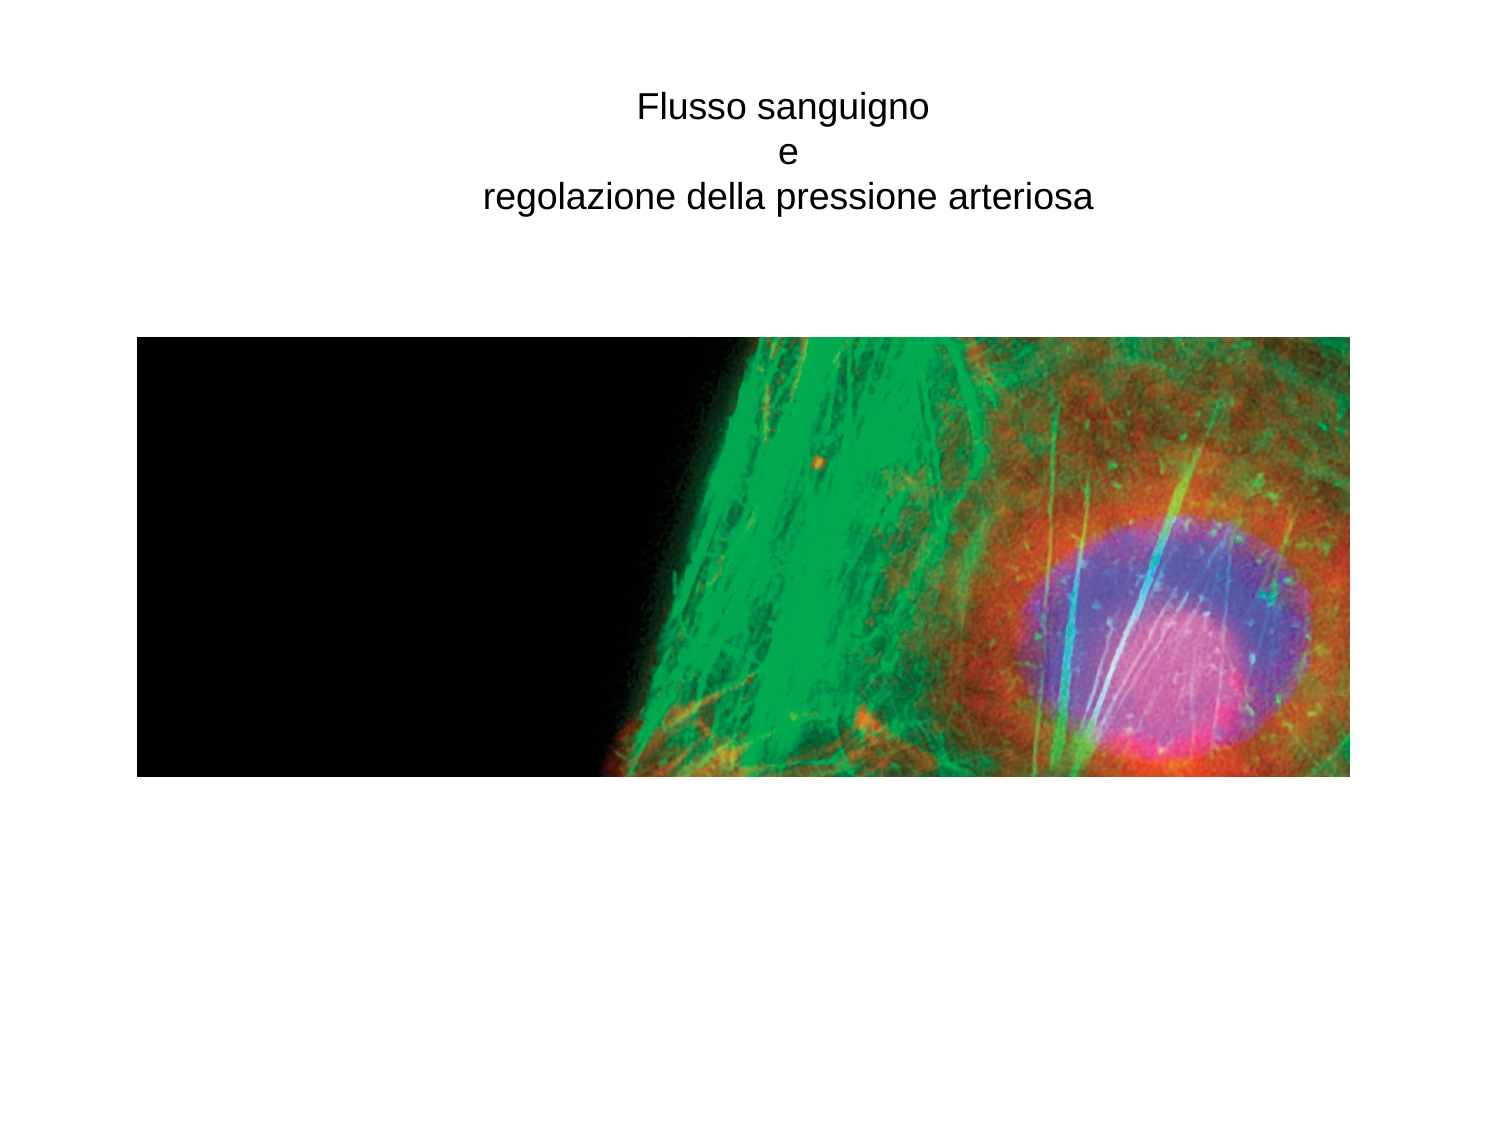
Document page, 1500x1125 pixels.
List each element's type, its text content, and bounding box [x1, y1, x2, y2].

picture [137, 337, 1350, 777]
text_box Flusso sanguigno e regolazione della pressione arteriosa [468, 74, 1109, 225]
